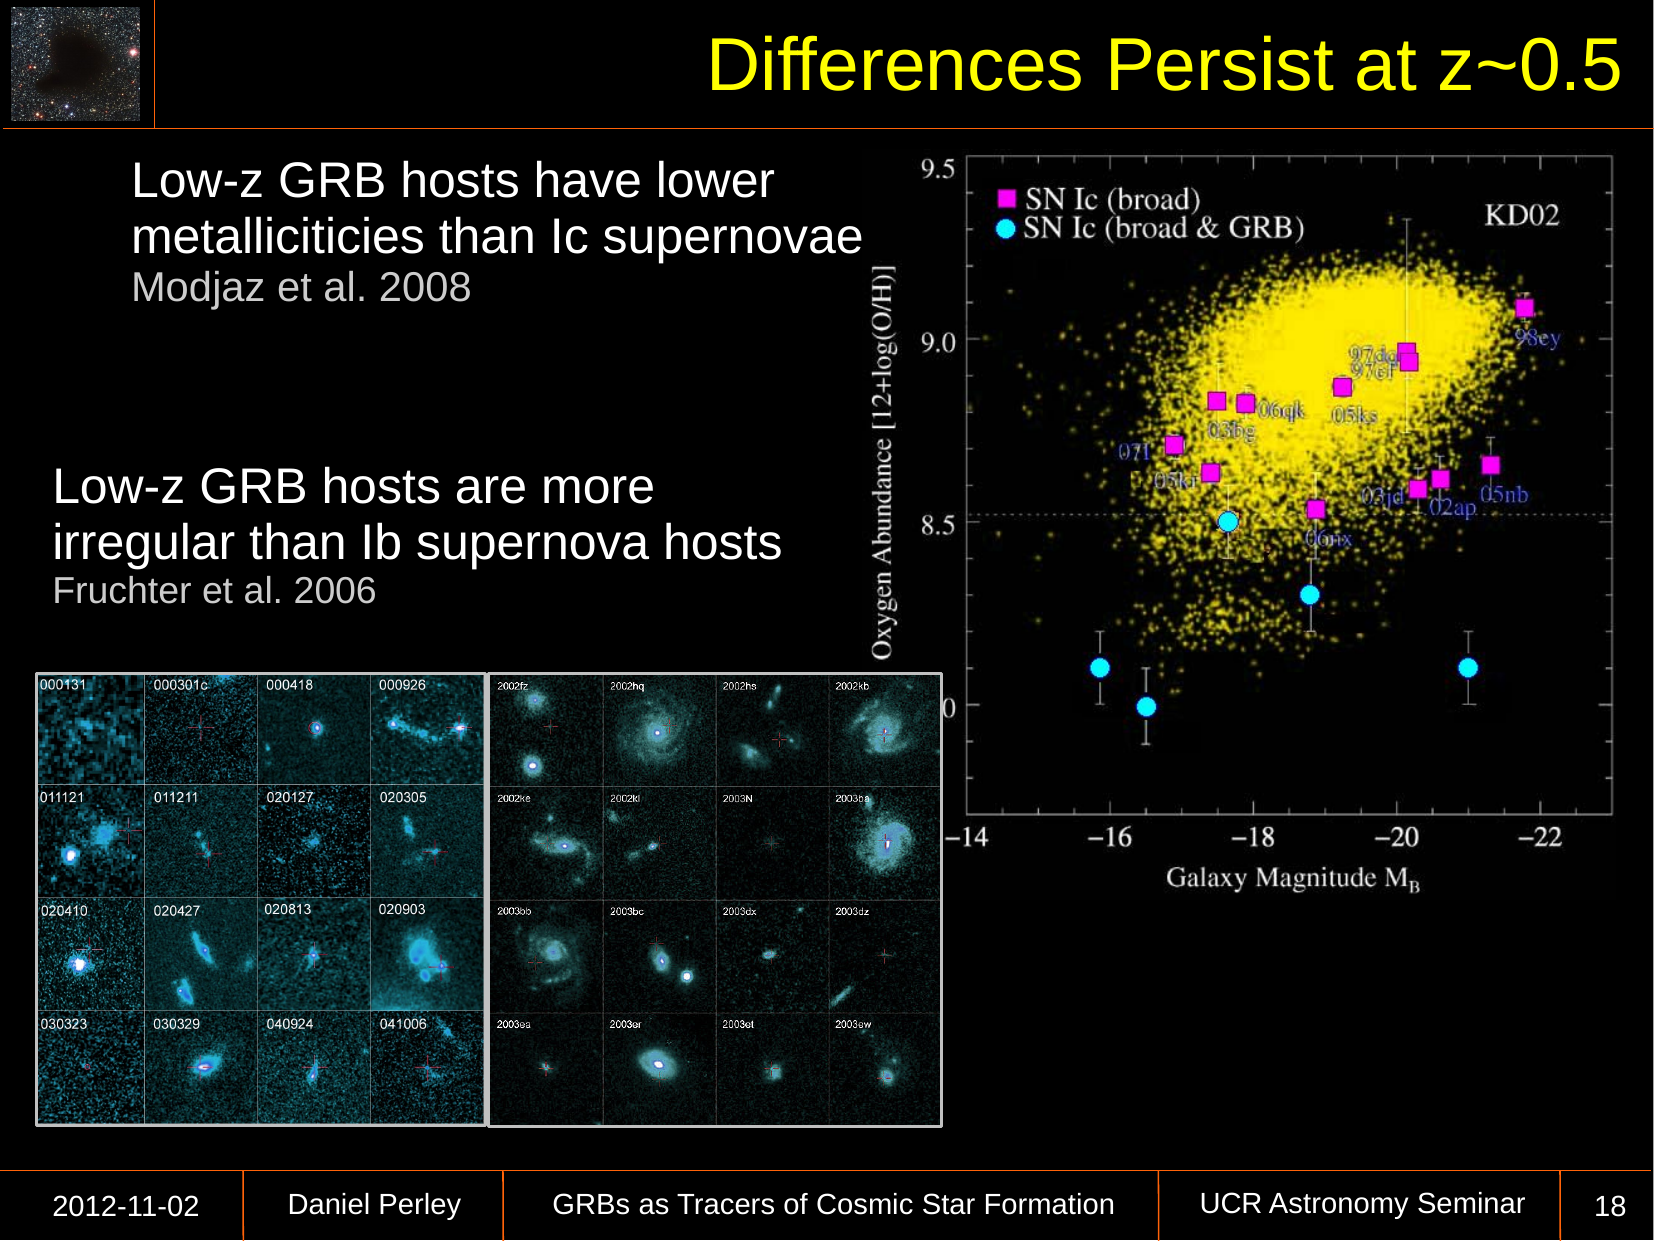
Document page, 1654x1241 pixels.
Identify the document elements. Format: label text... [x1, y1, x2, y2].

picture [11, 7, 140, 121]
picture [862, 149, 1616, 900]
picture [37, 675, 484, 1124]
picture [490, 675, 941, 1126]
title Differences Persist at z~0.5 [187, 13, 1624, 115]
text_box Low-z GRB hosts have lower metalliciticies than Ic supernovae Modjaz et al. 2008 [116, 144, 942, 318]
text_box Low-z GRB hosts are more irregular than Ib supernova hosts Fruchter et al. 2006 [37, 450, 826, 620]
